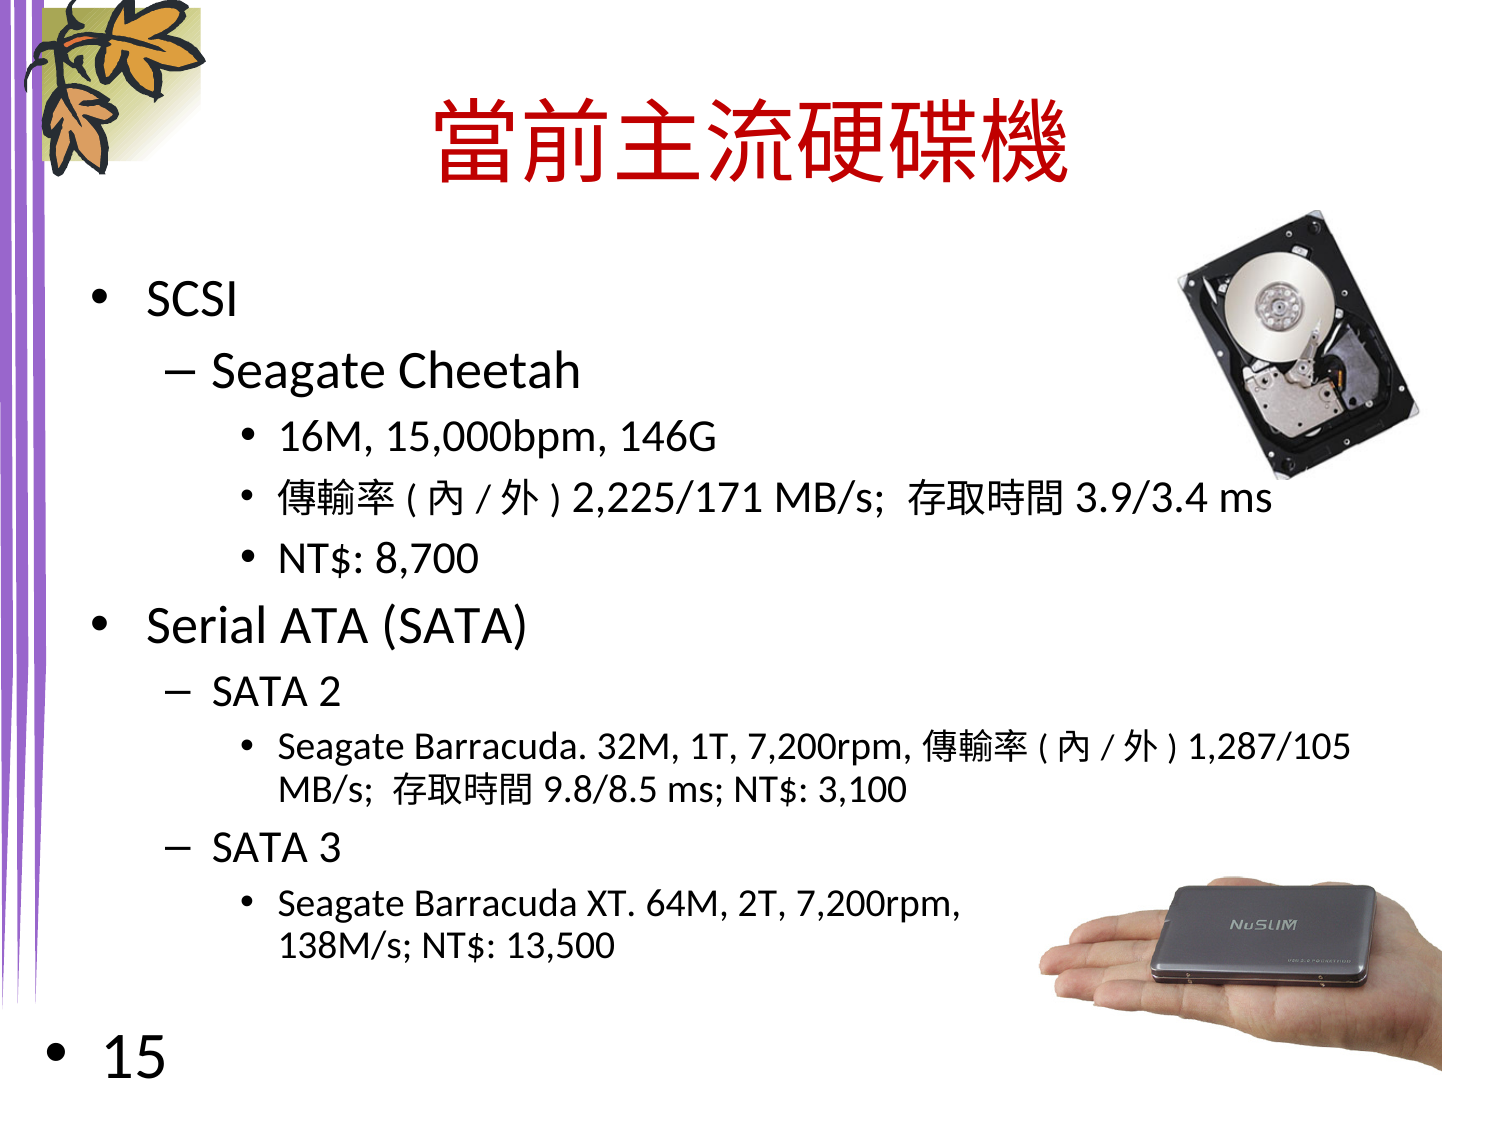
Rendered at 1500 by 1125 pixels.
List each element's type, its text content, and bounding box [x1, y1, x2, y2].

title 當前主流硬碟機 [75, 45, 1426, 233]
picture [1031, 773, 1442, 1125]
picture [1160, 210, 1430, 480]
list SCSI Seagate Cheetah 16M, 15,000bpm, 146G 傳輸率(內/外) 2,225/171 MB/s; 存取時間3.9/3.4 ms NT$: 8,700 Serial ATA (SATA) SATA 2 Seagate Barracuda. 32M, 1T, 7,200rpm,傳輸率(內/外) 1,287/105 MB/s; 存取時間9.8/8.5 ms; NT$: 3,100 SATA 3 Seagate Barracuda XT. 64M, 2T, 7,200rpm, 138M/s; NT$: 13,500 [75, 262, 1426, 1006]
